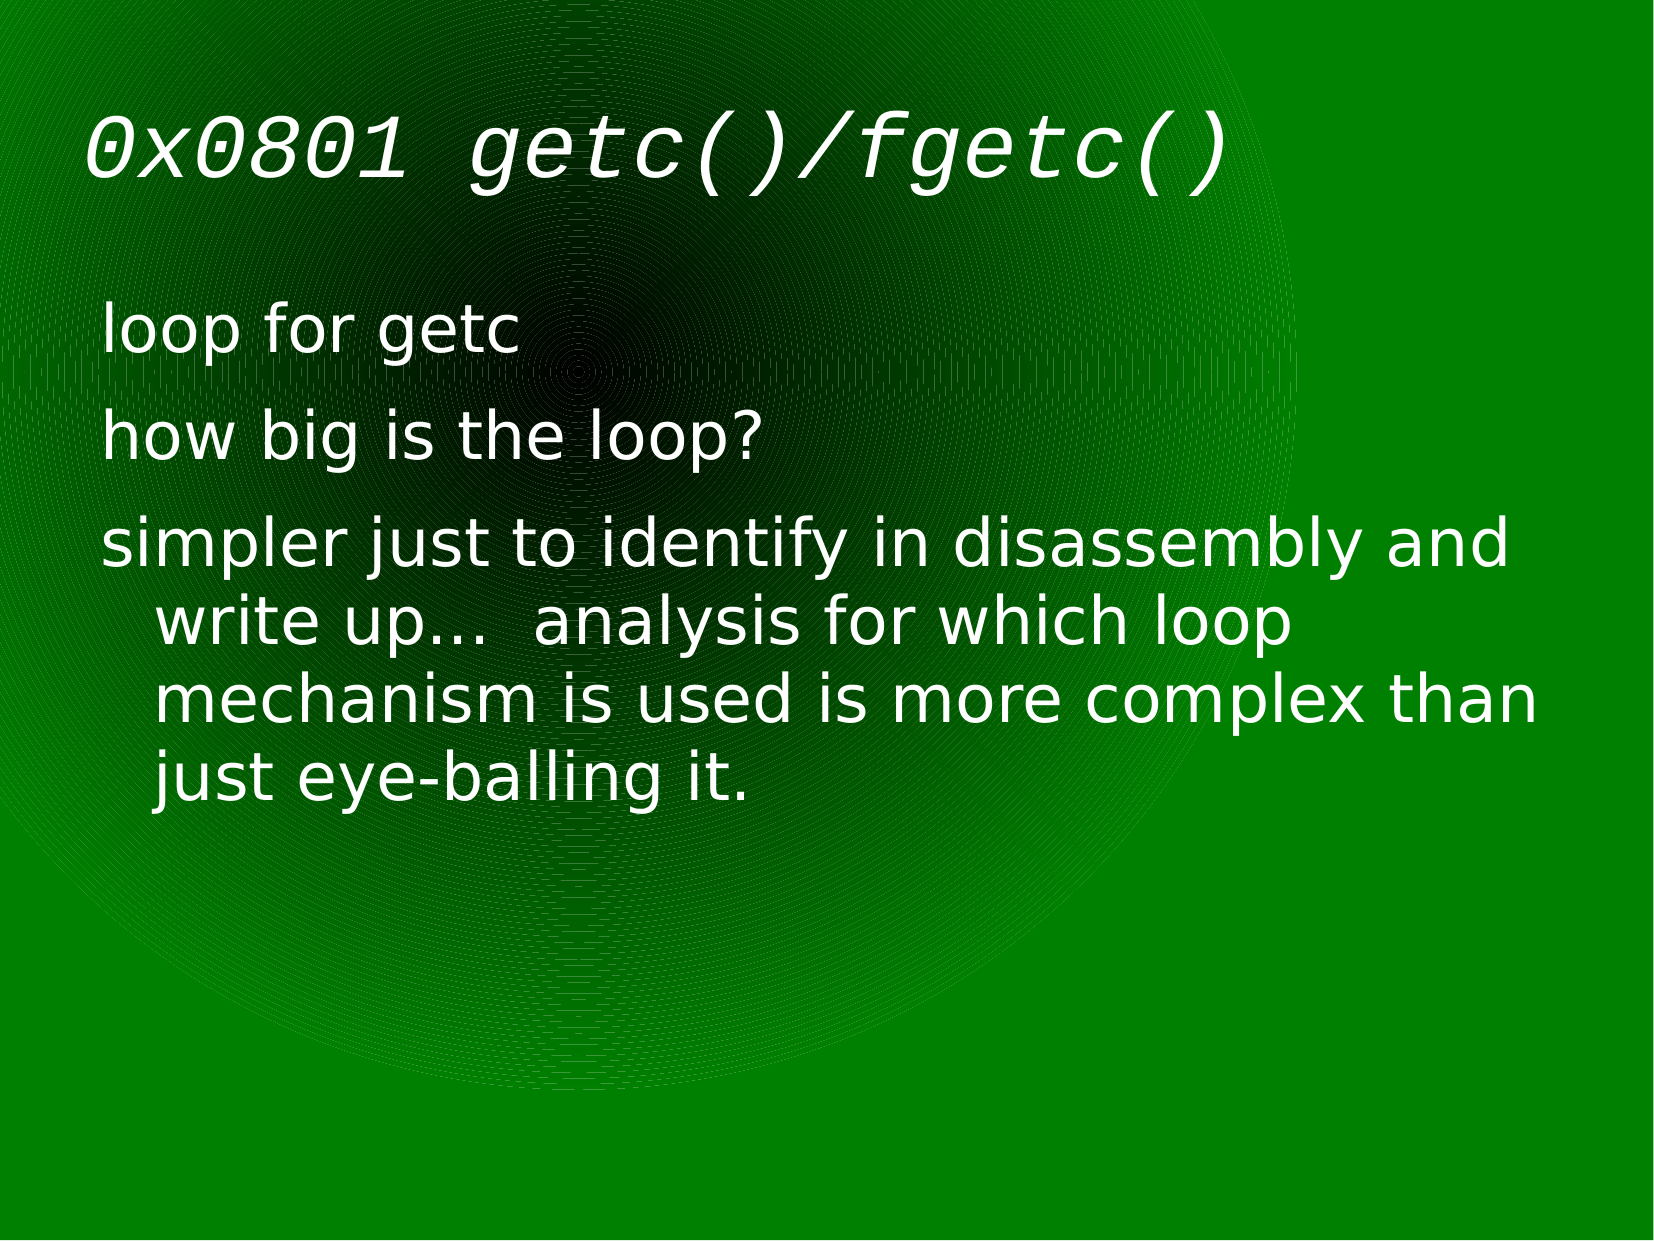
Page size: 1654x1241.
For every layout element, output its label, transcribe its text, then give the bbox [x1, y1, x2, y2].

title 0x0801 getc()/fgetc() [82, 56, 1571, 250]
list loop for getc how big is the loop? simpler just to identify in disassembly and write up... analysis for which loop mechanism is used is more complex than just eye-balling it. [82, 290, 1571, 1094]
